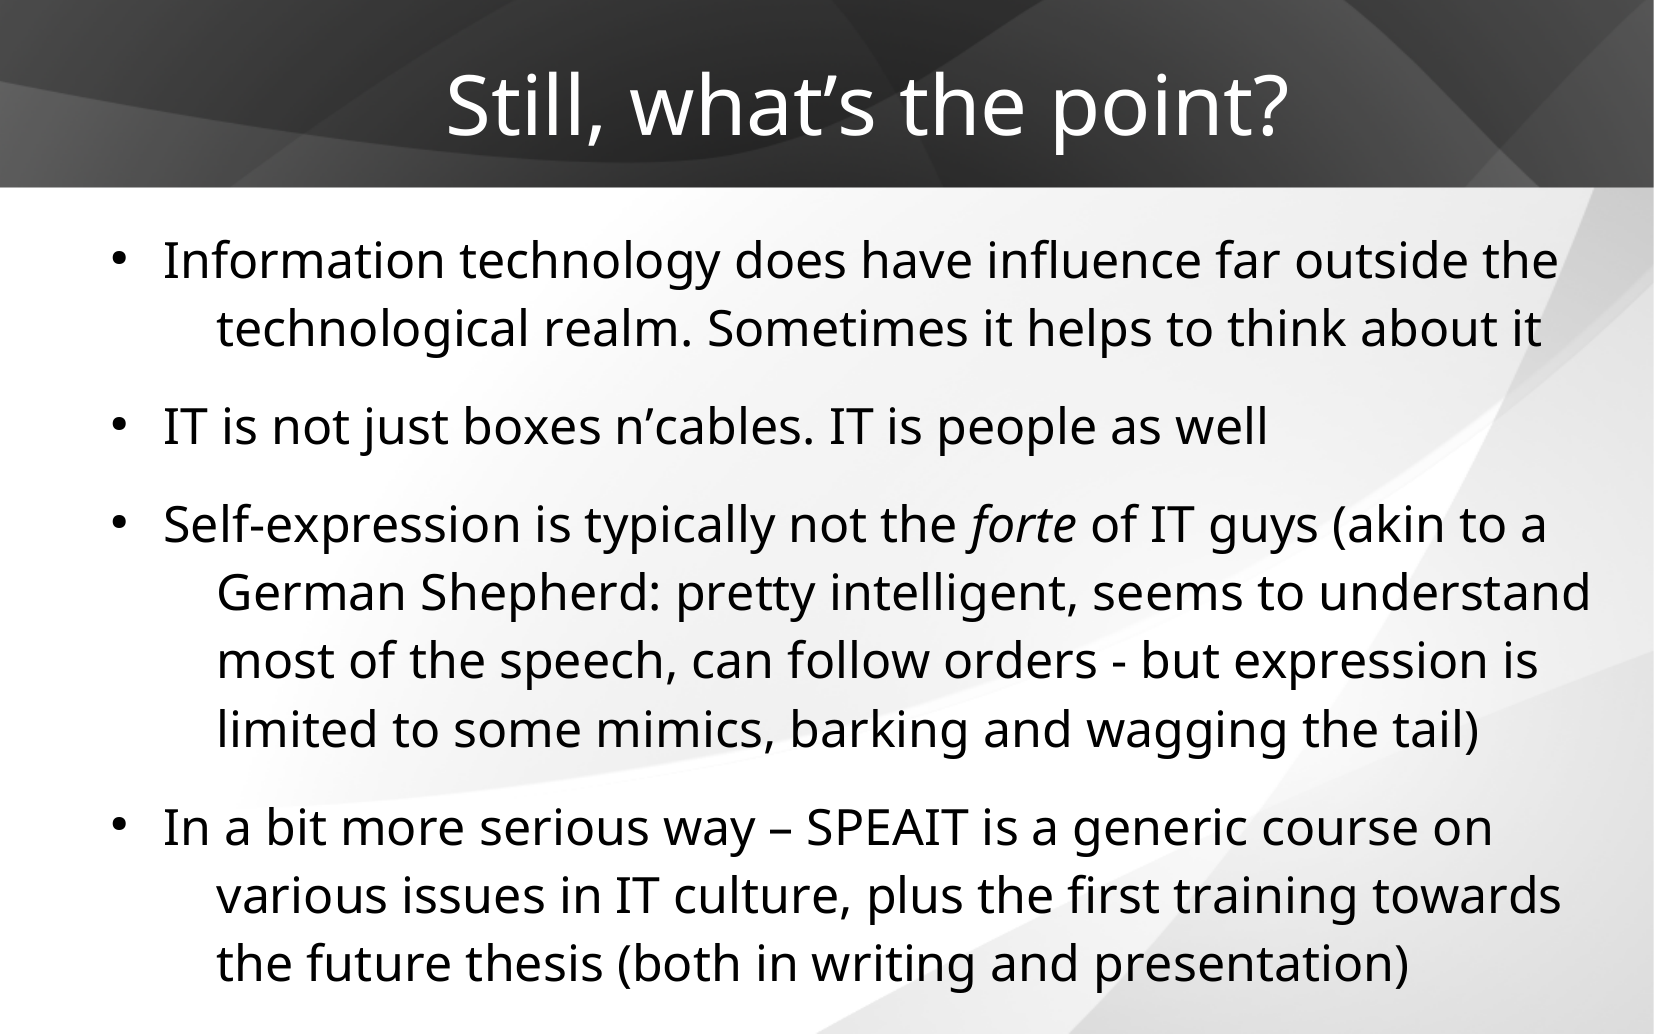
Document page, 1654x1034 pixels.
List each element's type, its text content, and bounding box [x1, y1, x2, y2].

picture [0, 0, 1654, 1034]
list Information technology does have influence far outside the technological realm. Sometimes it helps to think about it IT is not just boxes n’cables. IT is people as well Self-expression is typically not the forte of IT guys (akin to a German Shepherd: pretty intelligent, seems to understand most of the speech, can follow orders - but expression is limited to some mimics, barking and wagging the tail) In a bit more serious way – SPEAIT is a generic course on various issues in IT culture, plus the first training towards the future thesis (both in writing and presentation) [75, 225, 1613, 1013]
title Still, what’s the point? [124, 0, 1613, 208]
